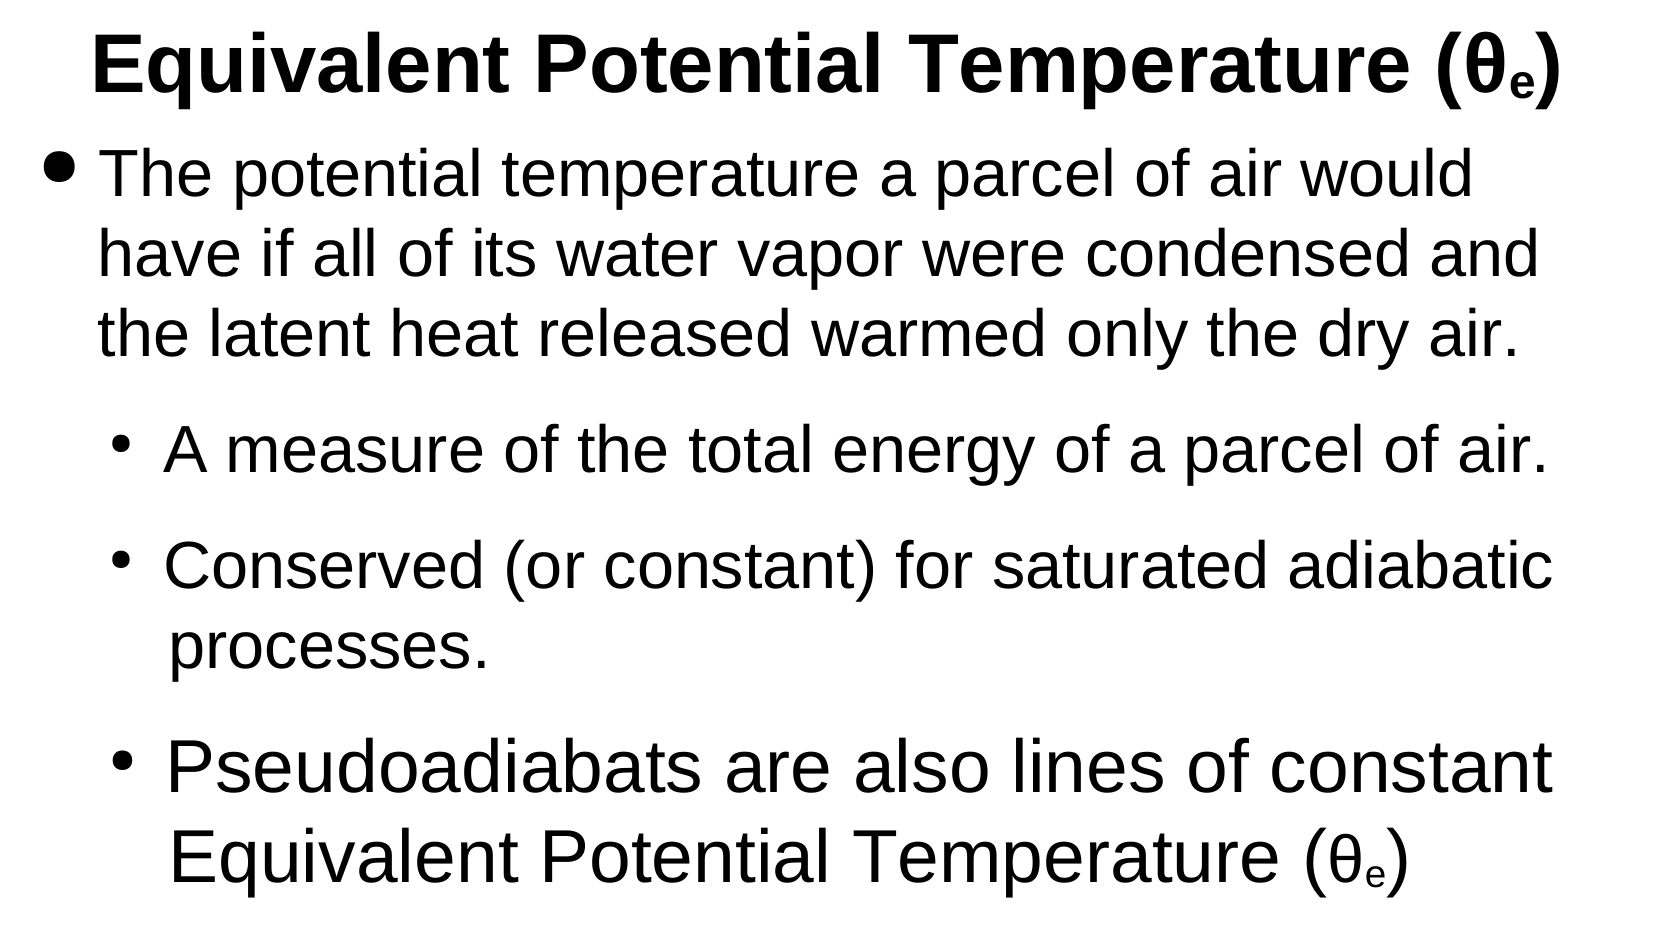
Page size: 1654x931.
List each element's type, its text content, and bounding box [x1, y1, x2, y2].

text_box The potential temperature a parcel of air would have if all of its water vapor were condensed and the latent heat released warmed only the dry air. A measure of the total energy of a parcel of air. Conserved (or constant) for saturated adiabatic processes. Pseudoadiabats are also lines of constant Equivalent Potential Temperature (θe) [23, 122, 1613, 906]
title Equivalent Potential Temperature (θe) [0, 5, 1654, 113]
